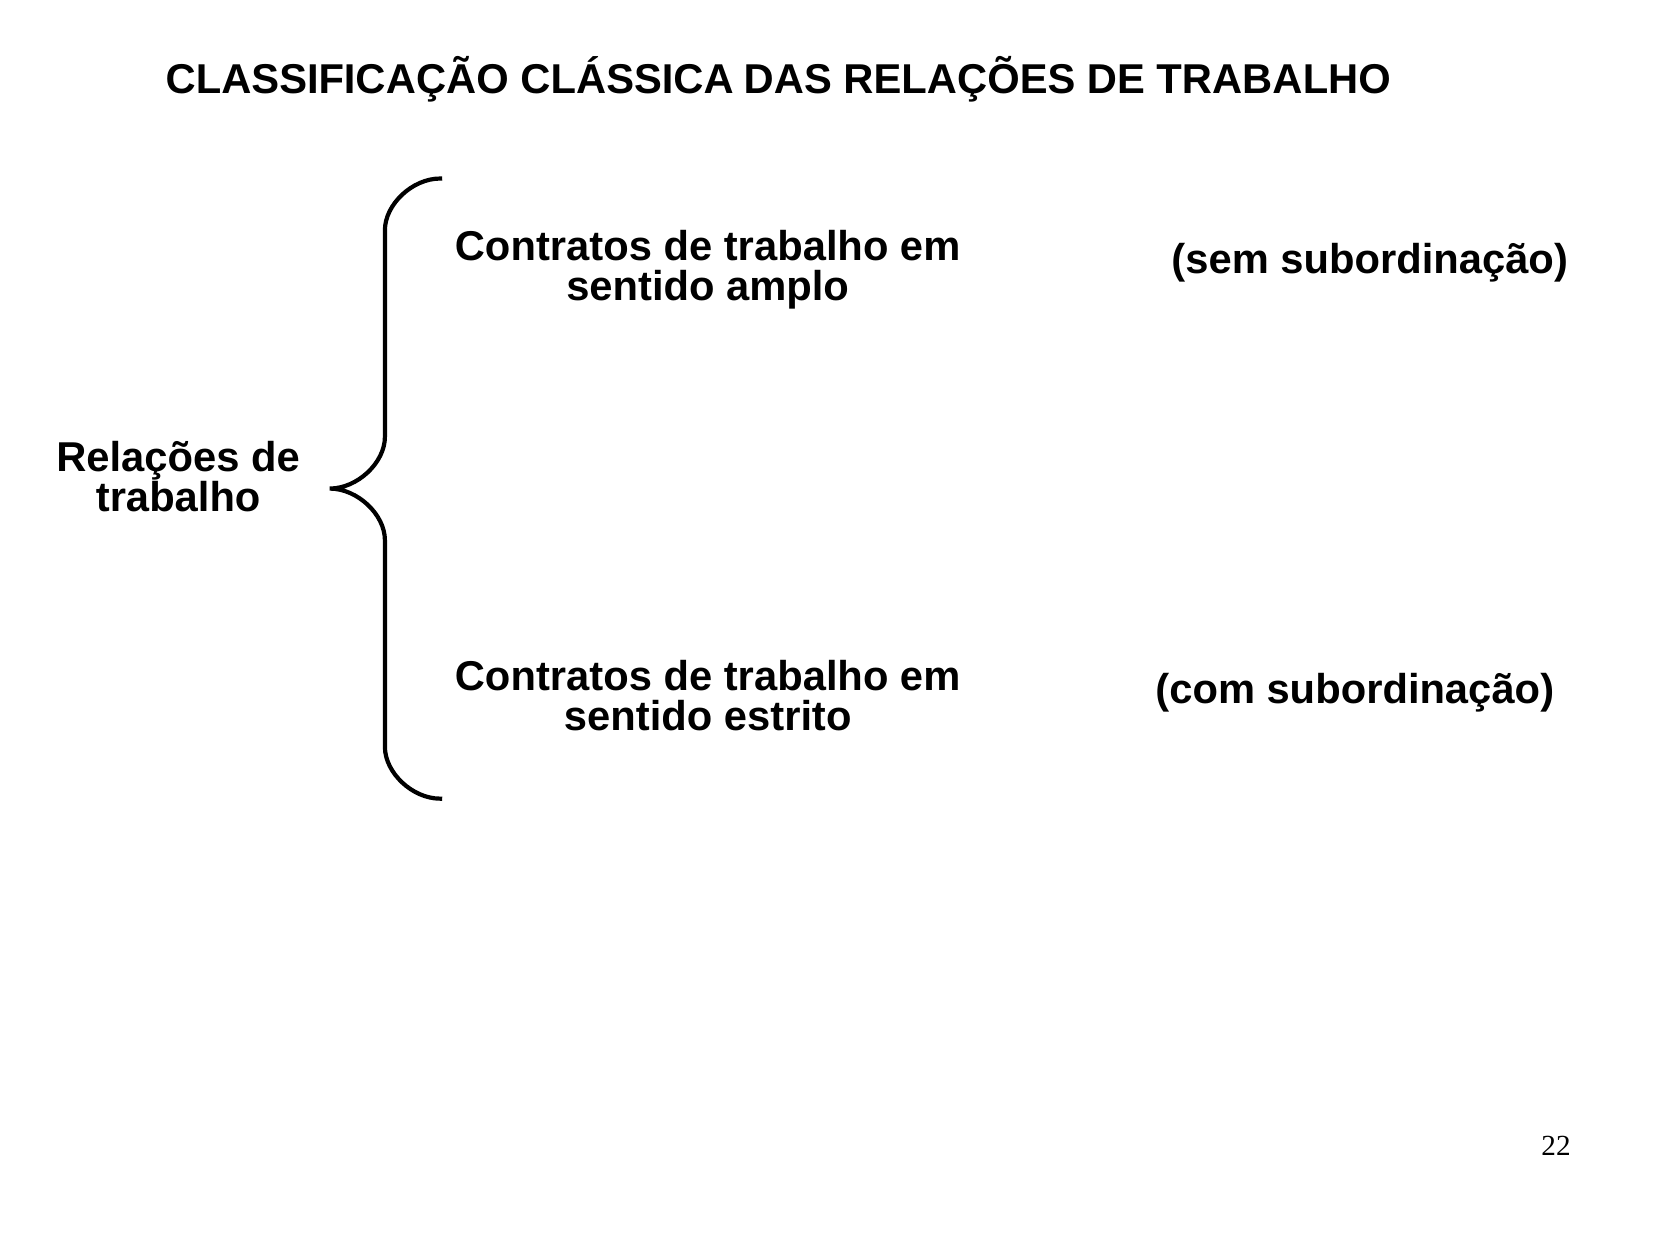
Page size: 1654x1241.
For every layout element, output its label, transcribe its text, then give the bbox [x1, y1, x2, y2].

text_box Contratos de trabalho em sentido estrito [425, 650, 990, 747]
text_box (sem subordinação) [1112, 234, 1628, 290]
text_box Contratos de trabalho em sentido amplo [425, 221, 990, 317]
text_box Relações de trabalho [26, 431, 330, 528]
text_box (com subordinação) [1093, 664, 1617, 726]
text_box CLASSIFICAÇÃO CLÁSSICA DAS RELAÇÕES DE TRABALHO [27, 0, 1530, 166]
